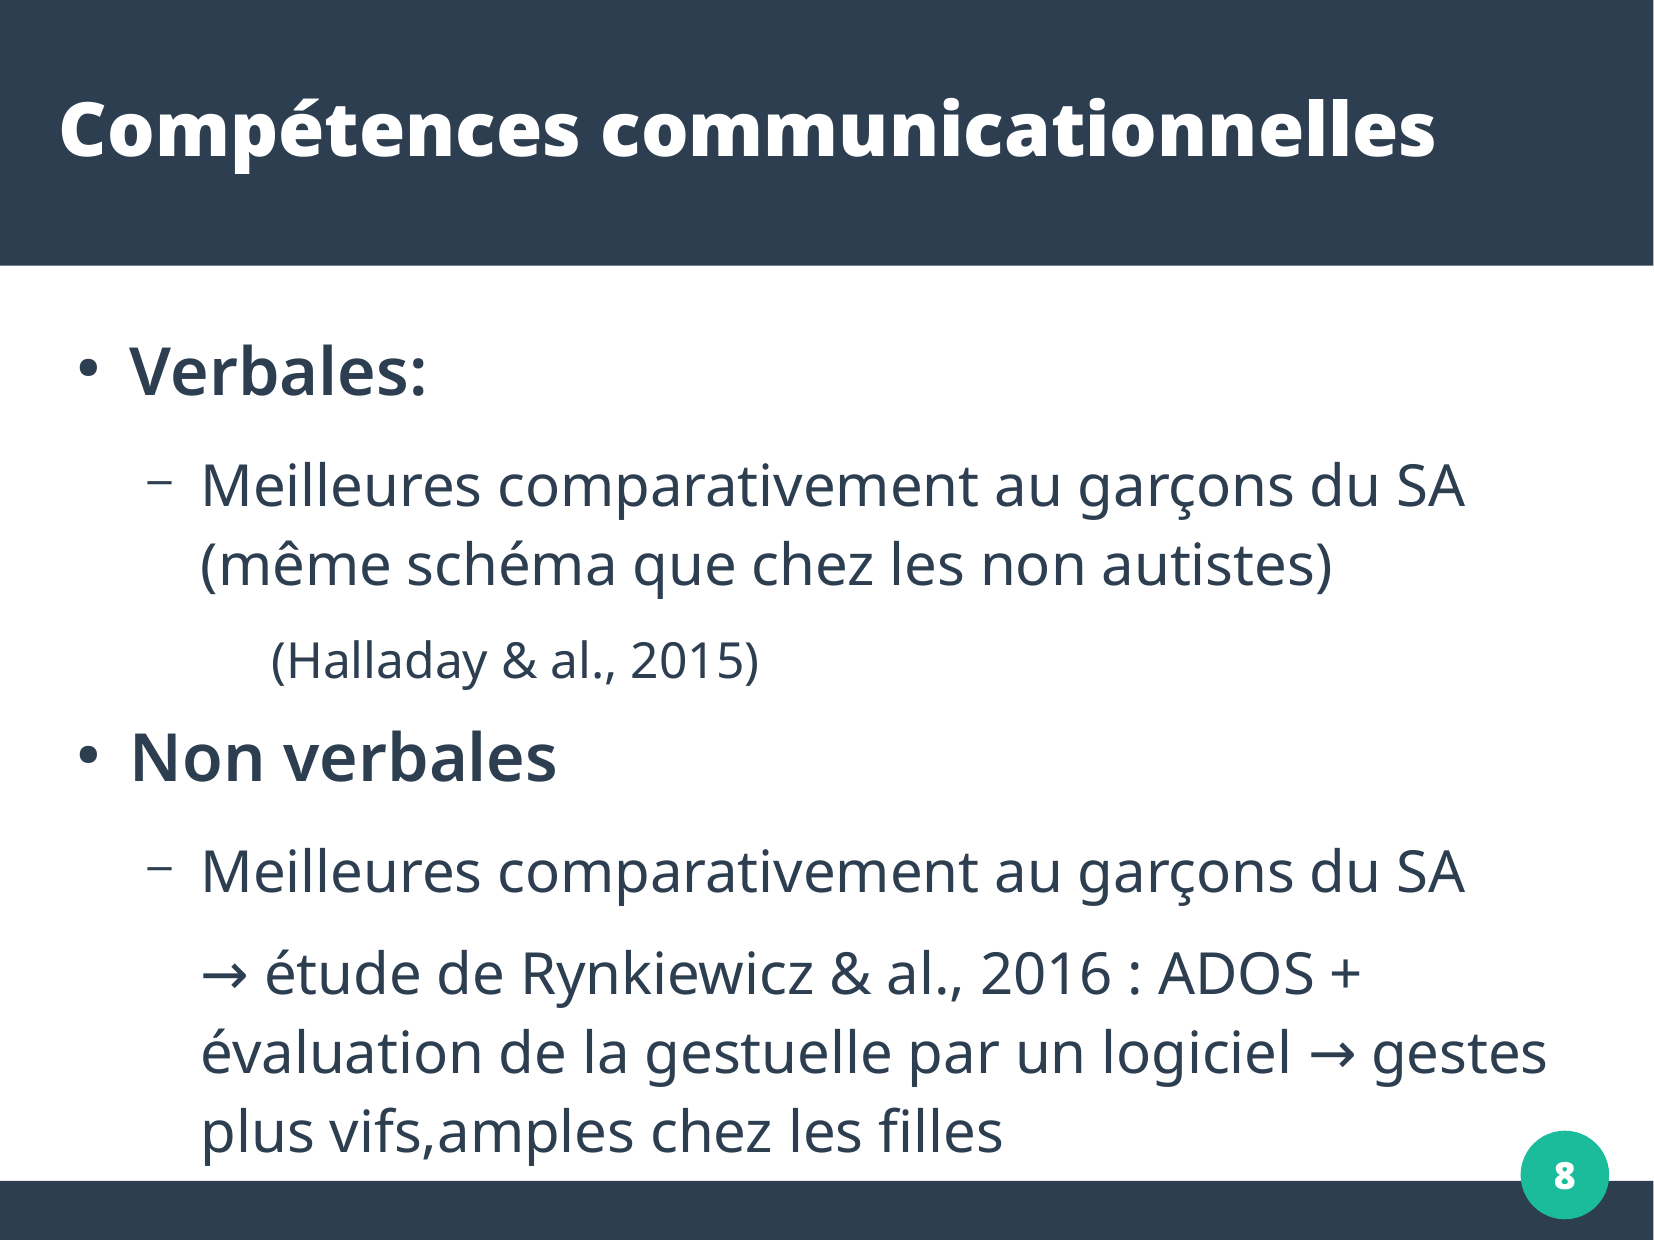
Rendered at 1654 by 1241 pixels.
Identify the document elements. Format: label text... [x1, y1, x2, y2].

title Compétences communicationnelles [58, 49, 1595, 207]
list Verbales: Meilleures comparativement au garçons du SA (même schéma que chez les non autistes) (Halladay & al., 2015) Non verbales Meilleures comparativement au garçons du SA → étude de Rynkiewicz & al., 2016 : ADOS + évaluation de la gestuelle par un logiciel → gestes plus vifs,amples chez les filles [58, 324, 1595, 1152]
